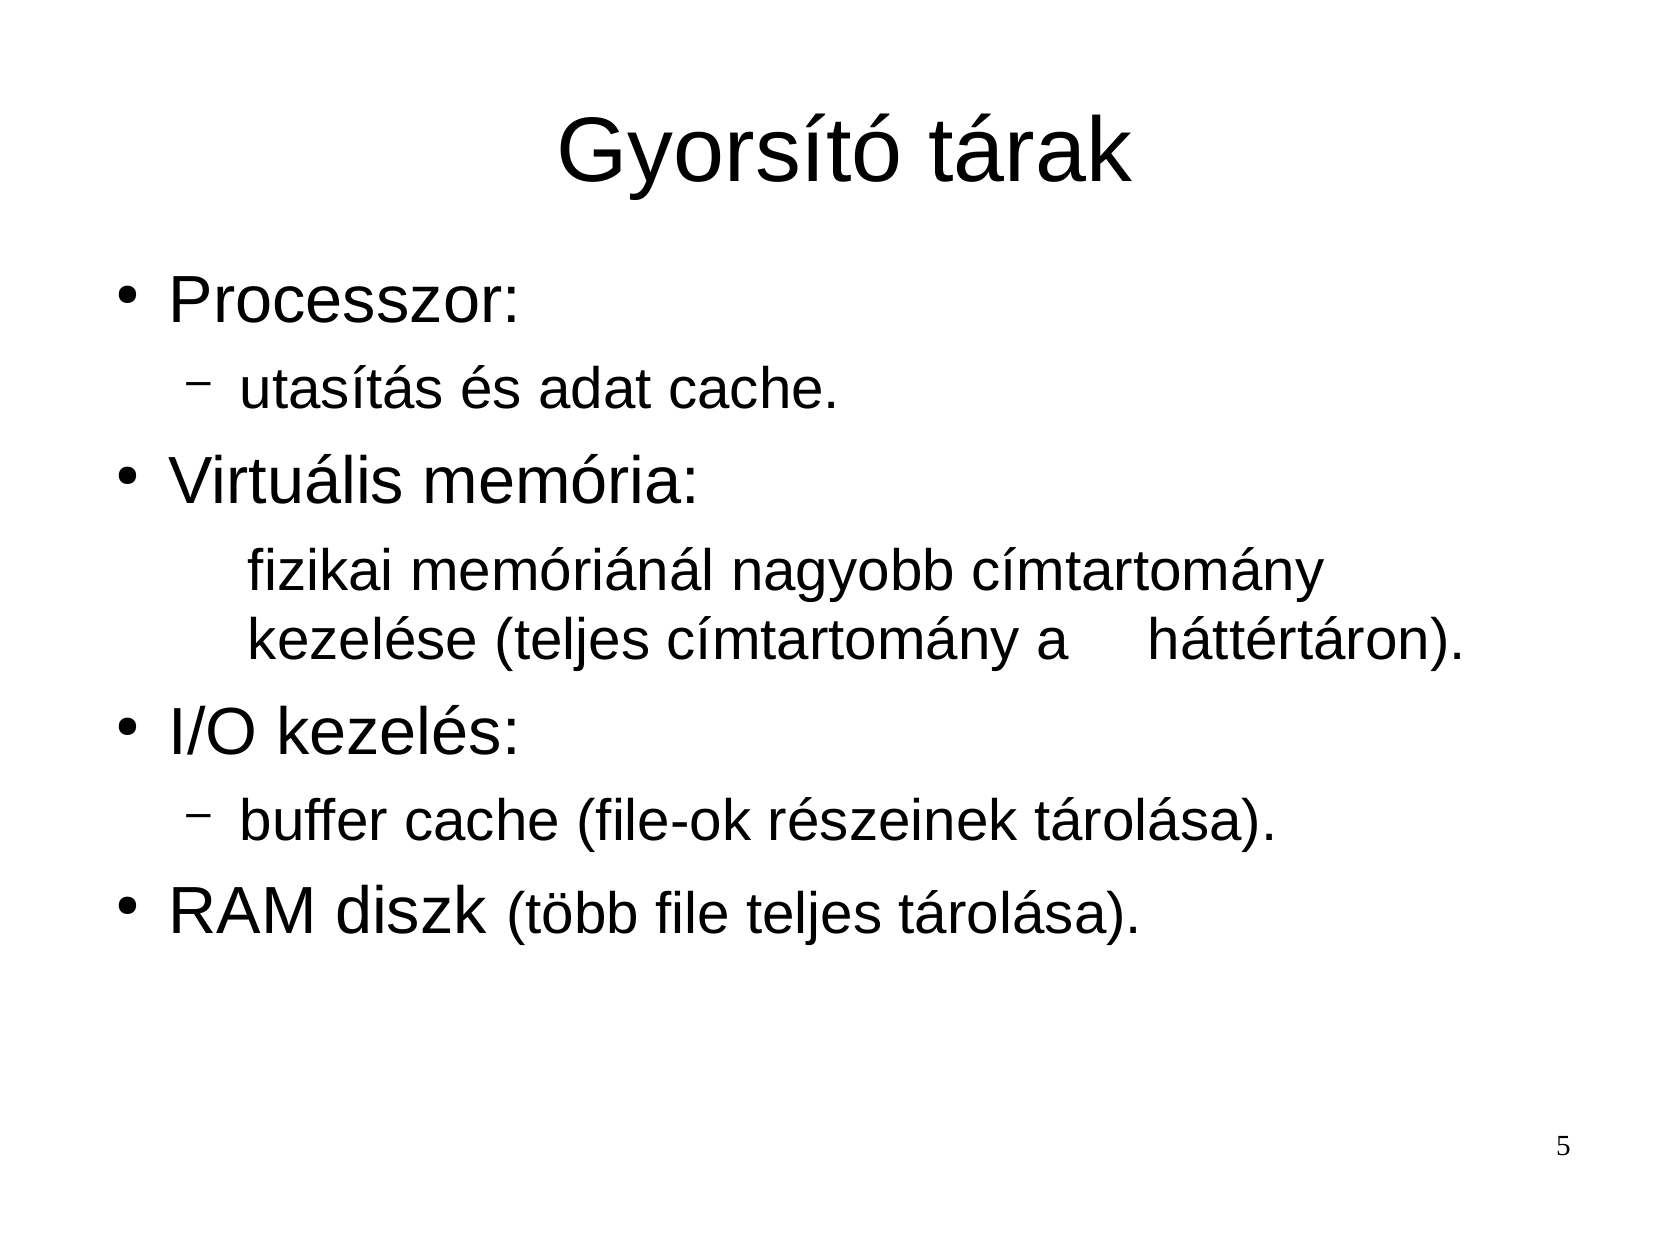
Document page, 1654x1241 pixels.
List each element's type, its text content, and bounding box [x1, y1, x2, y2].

title Gyorsító tárak [124, 41, 1530, 249]
list Processzor: utasítás és adat cache. Virtuális memória: fizikai memóriánál nagyobb címtartomány kezelése (teljes címtartomány a háttértáron). I/O kezelés: buffer cache (file-ok részeinek tárolása). RAM diszk (több file teljes tárolása). [83, 248, 1489, 1158]
